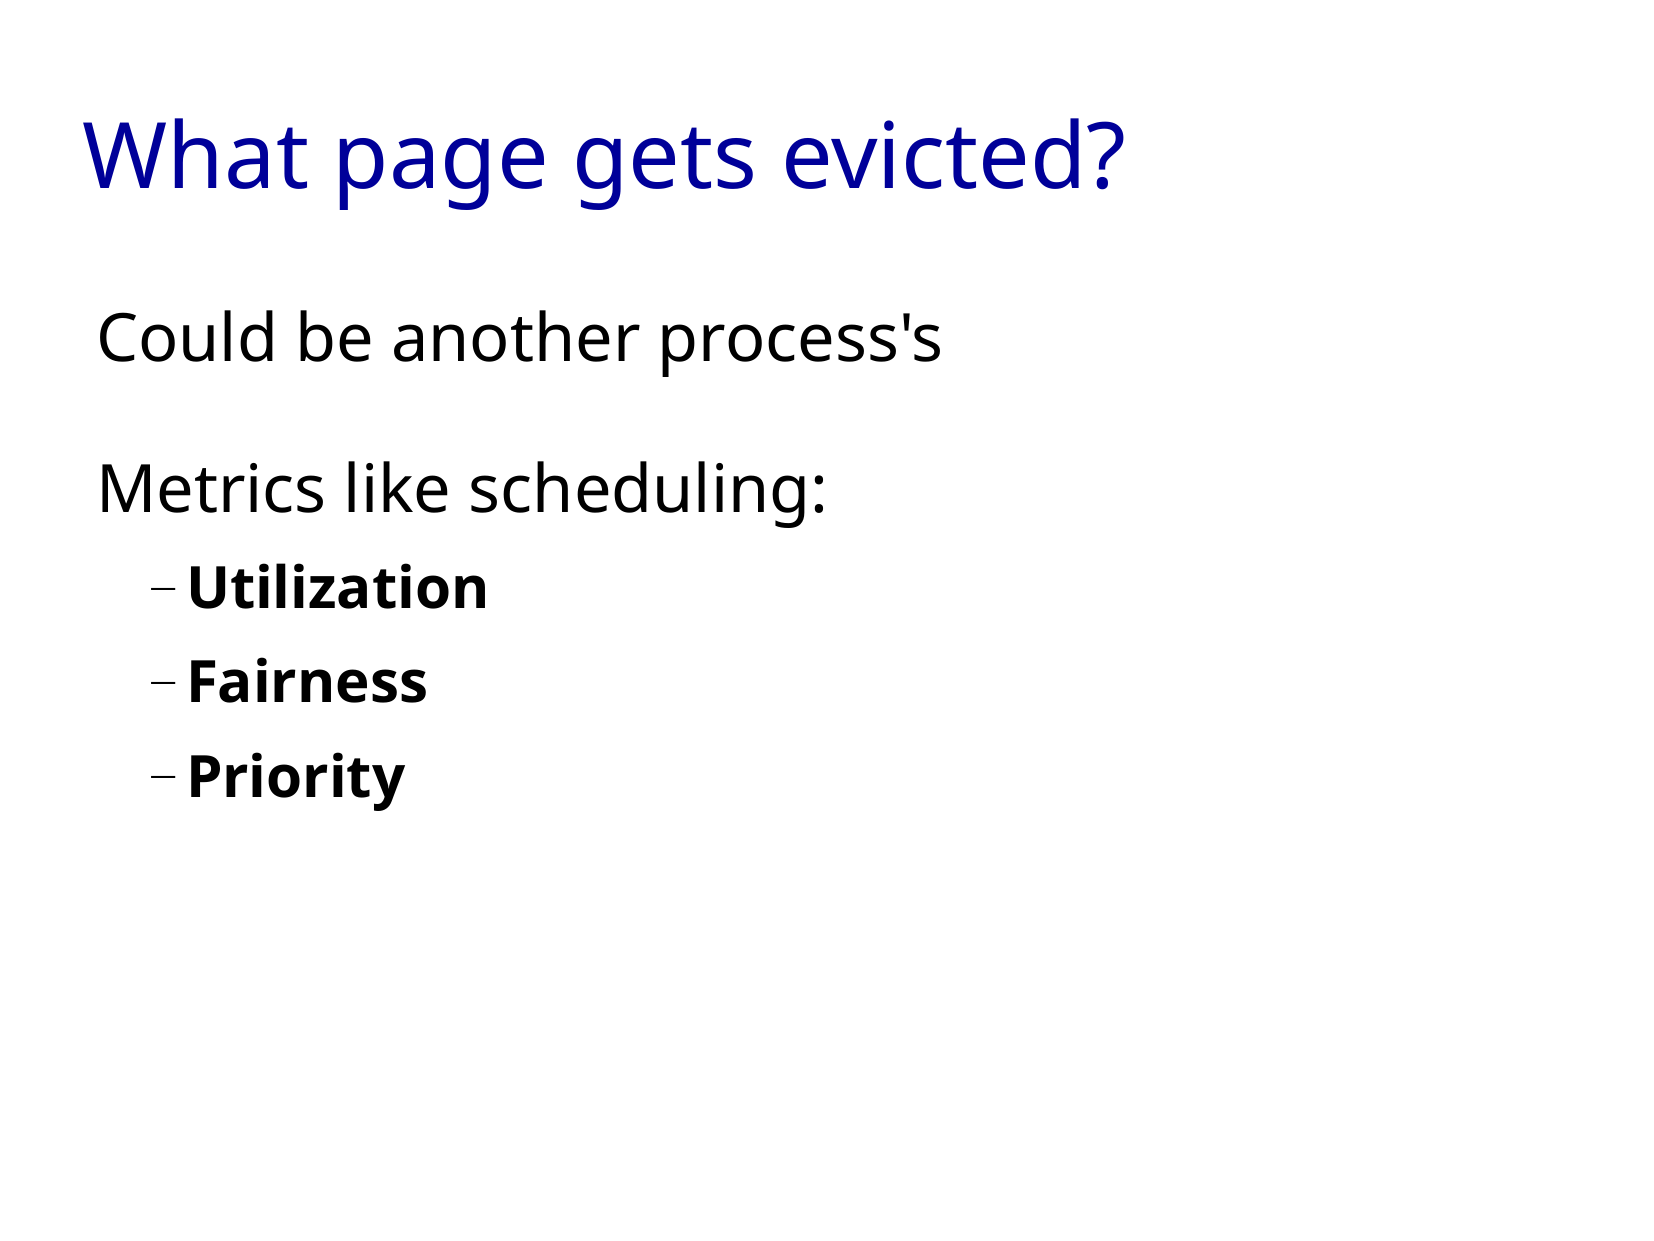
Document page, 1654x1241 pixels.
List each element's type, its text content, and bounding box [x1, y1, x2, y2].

title What page gets evicted? [82, 49, 1571, 257]
list Could be another process's Metrics like scheduling: Utilization Fairness Priority [60, 290, 1571, 1096]
